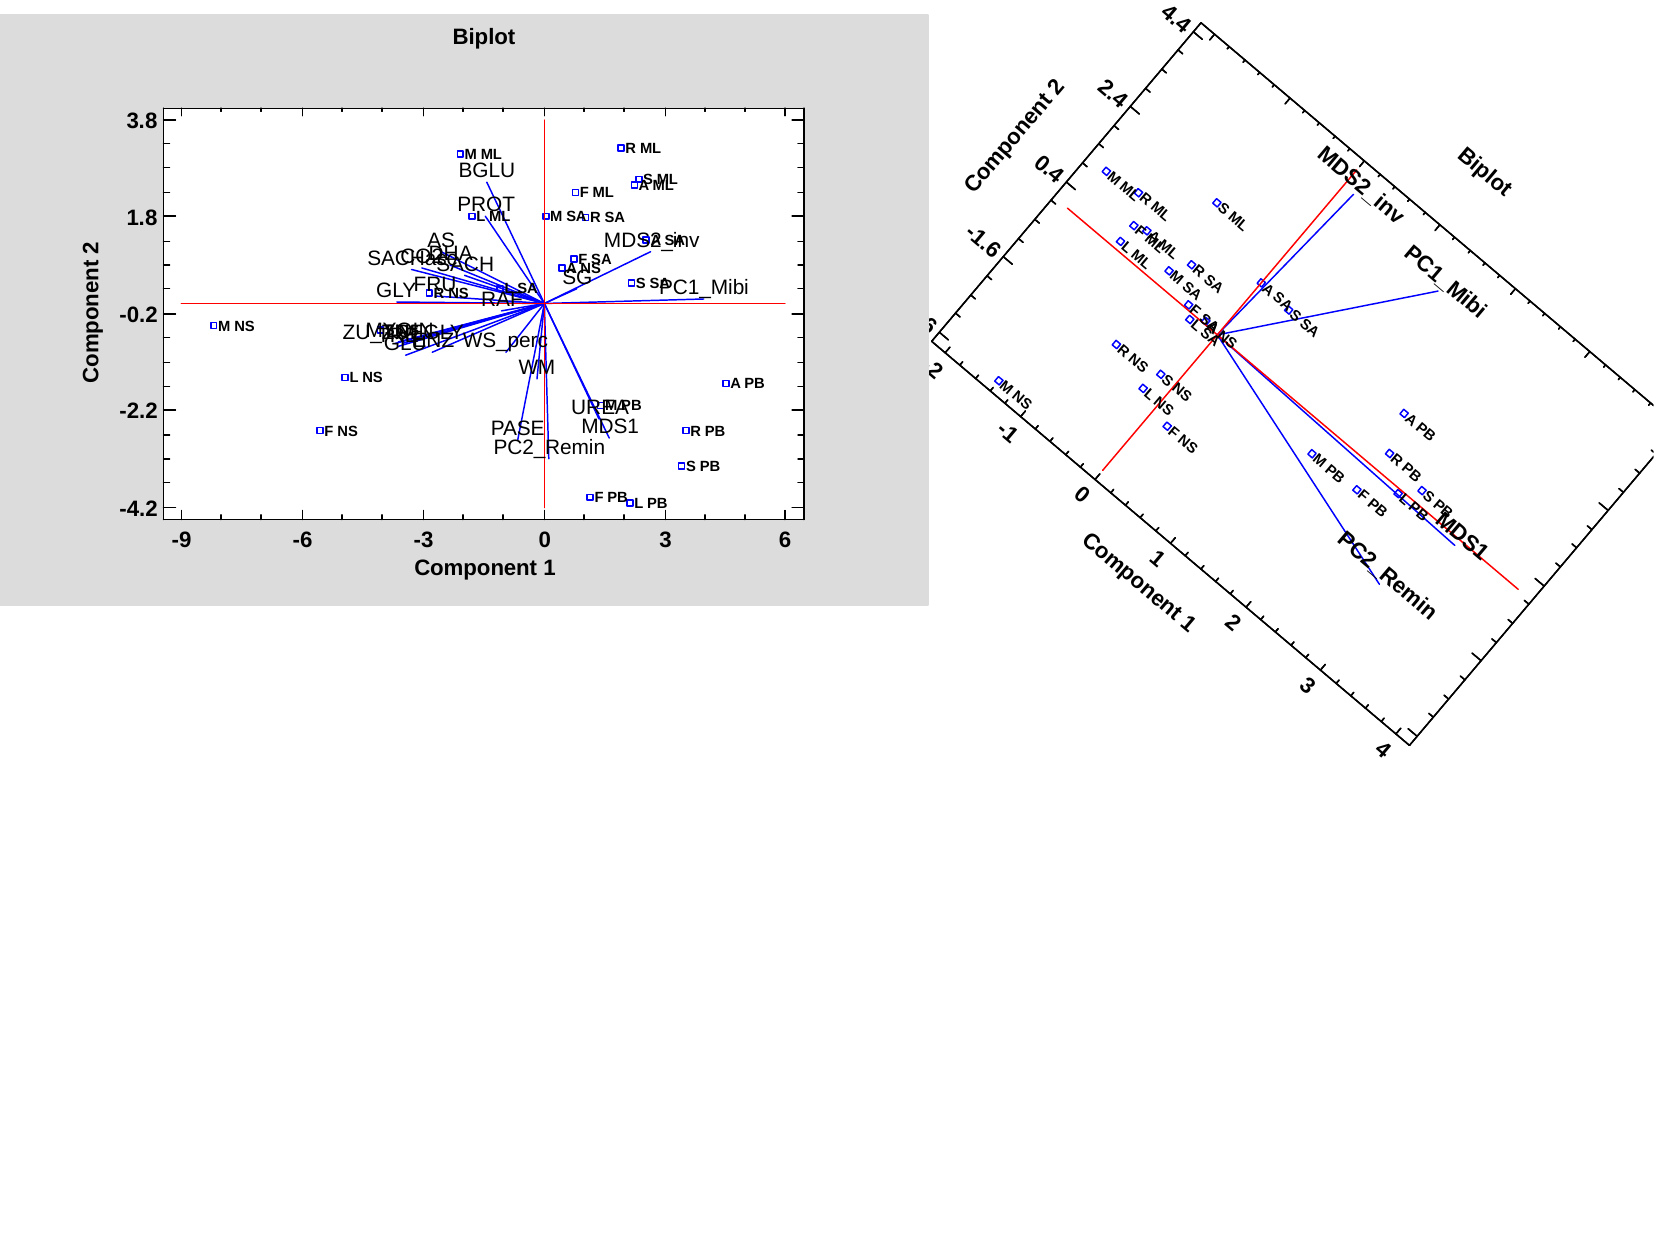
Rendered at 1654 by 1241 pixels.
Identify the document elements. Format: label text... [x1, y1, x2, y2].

text_box SACH [436, 252, 495, 276]
text_box R SA [1189, 261, 1228, 298]
text_box 3.8 [126, 108, 158, 135]
text_box R ML [625, 140, 662, 158]
text_box L ML [1117, 238, 1156, 274]
text_box F PB [594, 489, 629, 507]
text_box M ML [1103, 168, 1144, 206]
text_box Component 2 [78, 241, 104, 384]
text_box 2.4 [1092, 73, 1134, 114]
text_box L SA [504, 280, 538, 299]
text_box R SA [590, 209, 626, 228]
text_box PROT [457, 193, 516, 217]
text_box 4.4 [1155, 0, 1197, 39]
text_box F PB [1354, 486, 1392, 522]
text_box A NS [566, 260, 602, 278]
text_box A ML [1144, 227, 1183, 264]
text_box A PB [1401, 410, 1440, 446]
text_box M SA [550, 208, 588, 226]
text_box [1428, 516, 1434, 523]
text_box M PB [604, 397, 642, 415]
text_box PASE [490, 416, 545, 440]
text_box AS [427, 228, 455, 246]
text_box M PB [1309, 450, 1349, 488]
text_box UREA [571, 395, 629, 419]
text_box PC2_Remin [1332, 526, 1444, 626]
text_box S SA [635, 274, 671, 293]
text_box DHA [428, 241, 473, 265]
text_box FRU [413, 272, 457, 296]
text_box F ML [1131, 222, 1160, 258]
text_box L PB [1395, 490, 1432, 526]
text_box -3 [413, 526, 434, 553]
text_box A PB [730, 375, 766, 393]
text_box M ML [464, 146, 503, 164]
text_box F NS [324, 422, 359, 441]
text_box PC2_Remin [493, 435, 606, 459]
text_box -9 [171, 526, 192, 553]
text_box 2 [1220, 609, 1247, 637]
text_box M NS [218, 317, 256, 336]
text_box MDS2_inv [603, 228, 700, 252]
text_box Component 2 [958, 73, 1070, 199]
text_box MDS1 [1430, 513, 1495, 567]
text_box -1.6 [960, 219, 1007, 264]
text_box M SA [1166, 267, 1206, 305]
text_box L PB [634, 495, 668, 513]
text_box Biplot [452, 24, 516, 51]
text_box R NS [433, 285, 470, 303]
text_box R PB [1386, 450, 1426, 487]
text_box A SA [1258, 279, 1297, 316]
text_box 0.4 [1028, 149, 1070, 190]
text_box MDS1 [581, 414, 639, 439]
text_box L NS [1140, 385, 1178, 421]
text_box [934, 25, 1654, 743]
text_box [1252, 188, 1351, 296]
text_box S SA [1285, 306, 1324, 343]
text_box Biplot [1452, 141, 1518, 203]
text_box 1 [1144, 545, 1171, 573]
text_box -3.6 [928, 307, 943, 337]
text_box S ML [1214, 199, 1253, 236]
text_box ZU_TREGLY [342, 320, 464, 344]
text_box 0 [1069, 481, 1096, 510]
text_box MDS2_inv [1312, 141, 1411, 230]
text_box BGLU [458, 159, 516, 183]
text_box [1330, 432, 1403, 495]
text_box L NS [349, 369, 383, 387]
text_box S NS [384, 322, 420, 340]
text_box -4.2 [119, 496, 158, 522]
text_box 3 [659, 526, 672, 553]
text_box A ML [638, 177, 675, 195]
text_box SACHase [367, 246, 459, 270]
text_box Component 1 [1077, 526, 1202, 639]
text_box 6 [778, 526, 792, 553]
text_box R PB [690, 422, 726, 441]
text_box F NS [1164, 423, 1202, 458]
text_box L ML [476, 208, 511, 226]
text_box R NS [1113, 341, 1152, 378]
text_box -1 [991, 416, 1024, 449]
text_box 3 [1294, 671, 1321, 700]
text_box RAF [481, 287, 523, 311]
text_box Component 1 [414, 554, 557, 581]
text_box SG [562, 265, 593, 289]
text_box 1.8 [126, 204, 158, 231]
text_box WM [518, 355, 557, 379]
text_box PC1_Mibi [659, 275, 749, 299]
text_box 4 [1369, 735, 1397, 764]
text_box F ML [579, 184, 615, 202]
text_box WS_perc [462, 329, 550, 353]
text_box -6 [292, 526, 313, 553]
text_box [0, 15, 928, 606]
text_box A SA [650, 231, 686, 250]
text_box S PB [1419, 487, 1457, 523]
text_box -0.2 [119, 302, 158, 329]
text_box ENZ [412, 329, 455, 353]
text_box 0 [538, 526, 551, 553]
text_box GLU [384, 347, 427, 356]
text_box F SA [1186, 302, 1223, 331]
text_box A NS [1217, 325, 1241, 354]
text_box S NS [1158, 371, 1196, 407]
text_box [1007, 402, 1021, 415]
text_box L SA [1187, 316, 1224, 351]
text_box M NS [996, 377, 1036, 415]
text_box S ML [643, 171, 679, 189]
text_box R ML [1135, 189, 1175, 227]
text_box GLY [376, 278, 416, 302]
text_box S PB [686, 458, 721, 476]
text_box -2 [928, 352, 949, 385]
text_box PC1_Mibi [1399, 240, 1493, 325]
text_box F SA [578, 251, 612, 269]
text_box -2.2 [119, 398, 158, 425]
